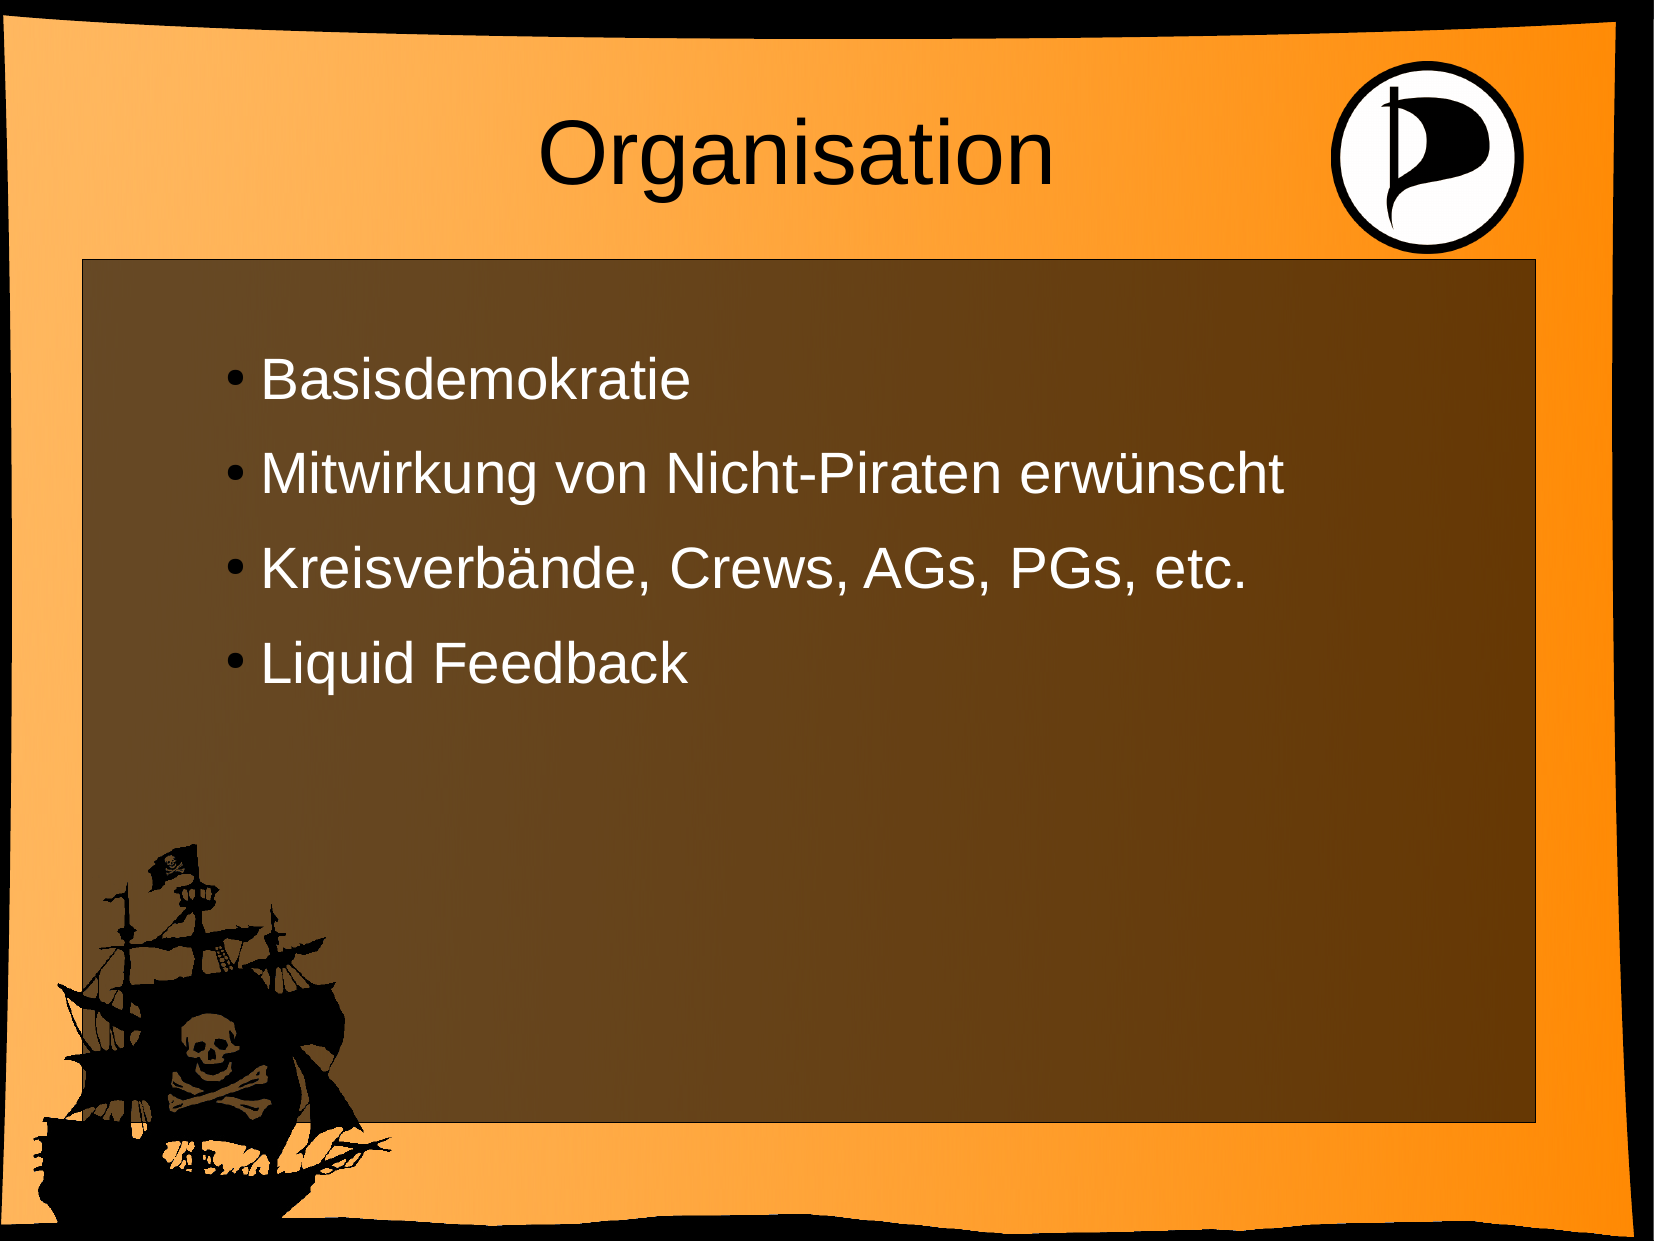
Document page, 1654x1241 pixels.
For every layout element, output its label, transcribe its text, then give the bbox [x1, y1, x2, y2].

text_box Basisdemokratie Mitwirkung von Nicht-Piraten erwünscht Kreisverbände, Crews, AGs, PGs, etc. Liquid Feedback [210, 339, 1406, 703]
title Organisation [82, 49, 1512, 257]
picture [1, 16, 1634, 1241]
text_box [82, 259, 1536, 1123]
